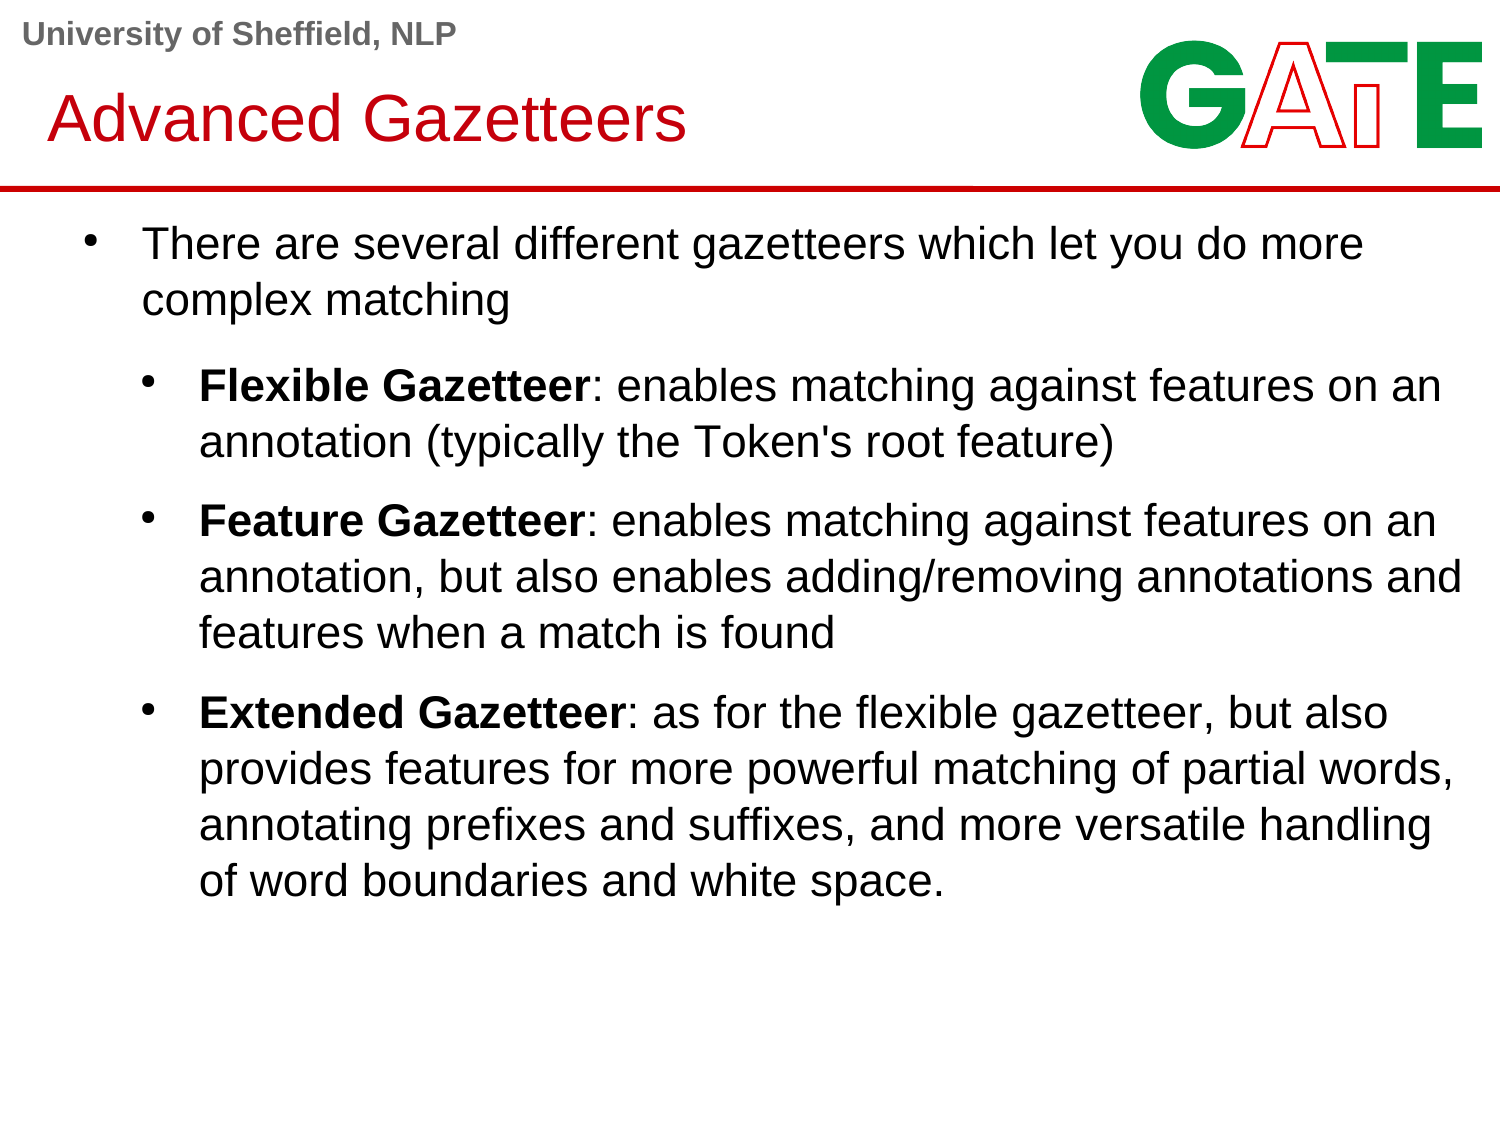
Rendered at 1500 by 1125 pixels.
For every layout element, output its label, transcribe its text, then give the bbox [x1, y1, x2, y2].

list There are several different gazetteers which let you do more complex matching Flexible Gazetteer: enables matching against features on an annotation (typically the Token's root feature) Feature Gazetteer: enables matching against features on an annotation, but also enables adding/removing annotations and features when a match is found Extended Gazetteer: as for the flexible gazetteer, but also provides features for more powerful matching of partial words, annotating prefixes and suffixes, and more versatile handling of word boundaries and white space. [82, 212, 1465, 1063]
title Advanced Gazetteers [47, 59, 1241, 180]
picture [1133, 23, 1489, 166]
